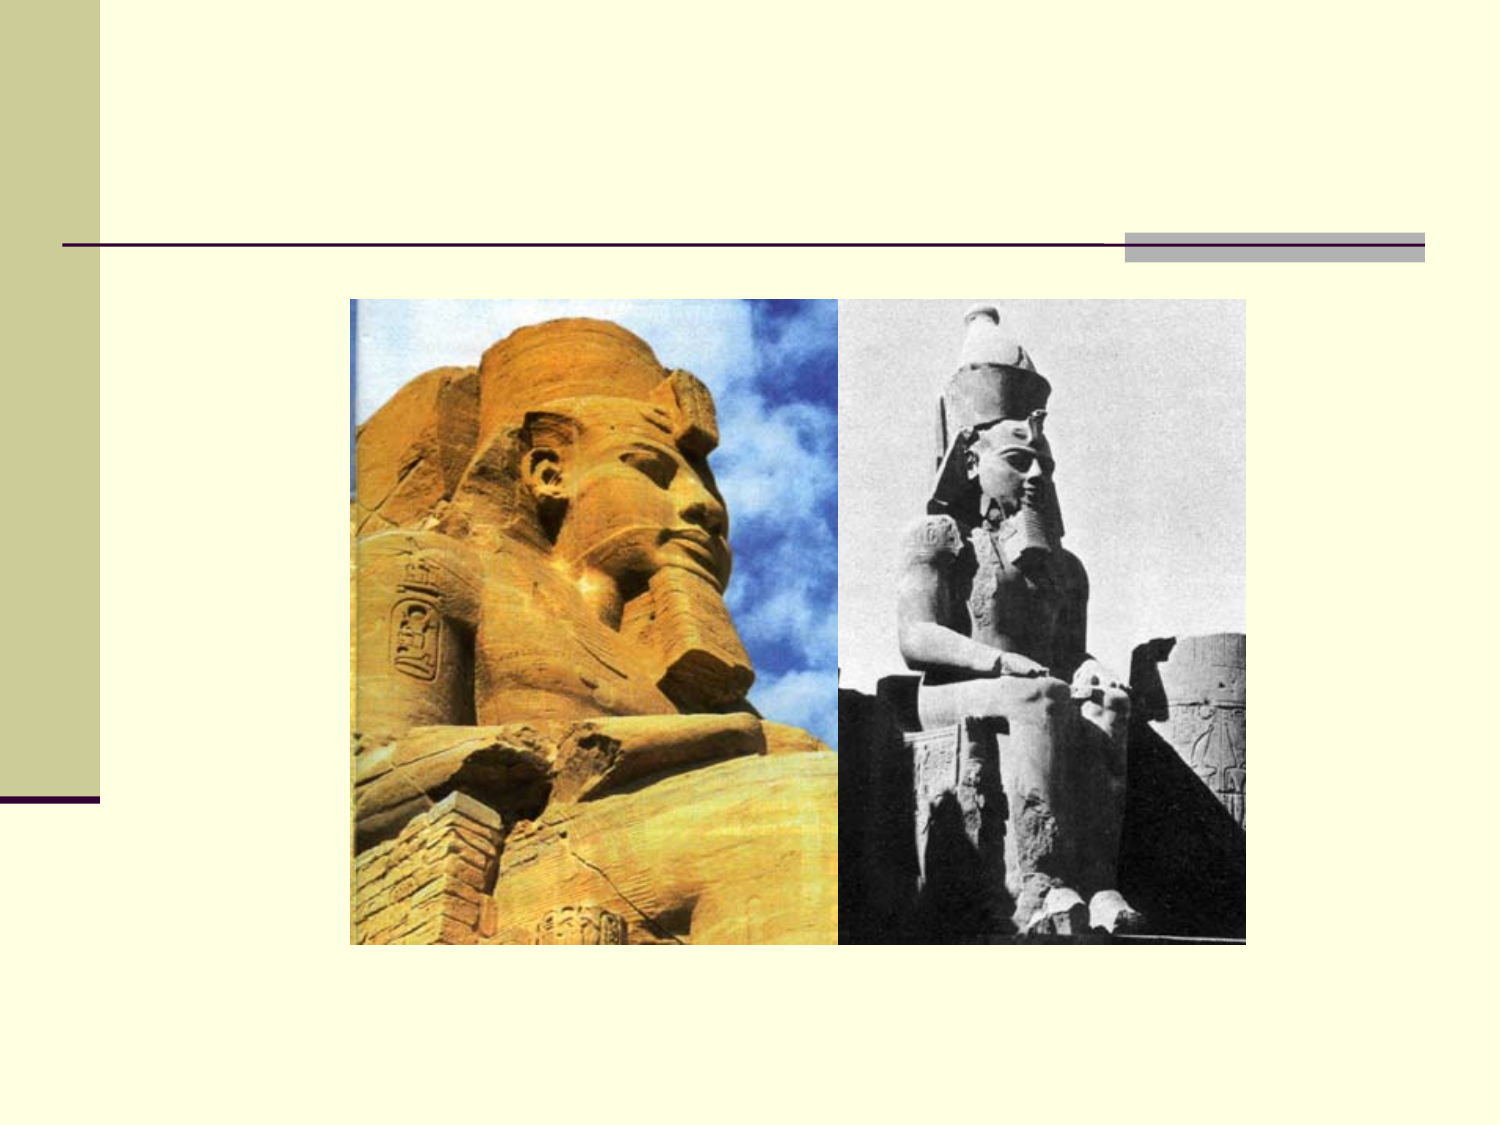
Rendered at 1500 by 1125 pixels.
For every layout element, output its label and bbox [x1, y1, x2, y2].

picture [350, 299, 1246, 945]
